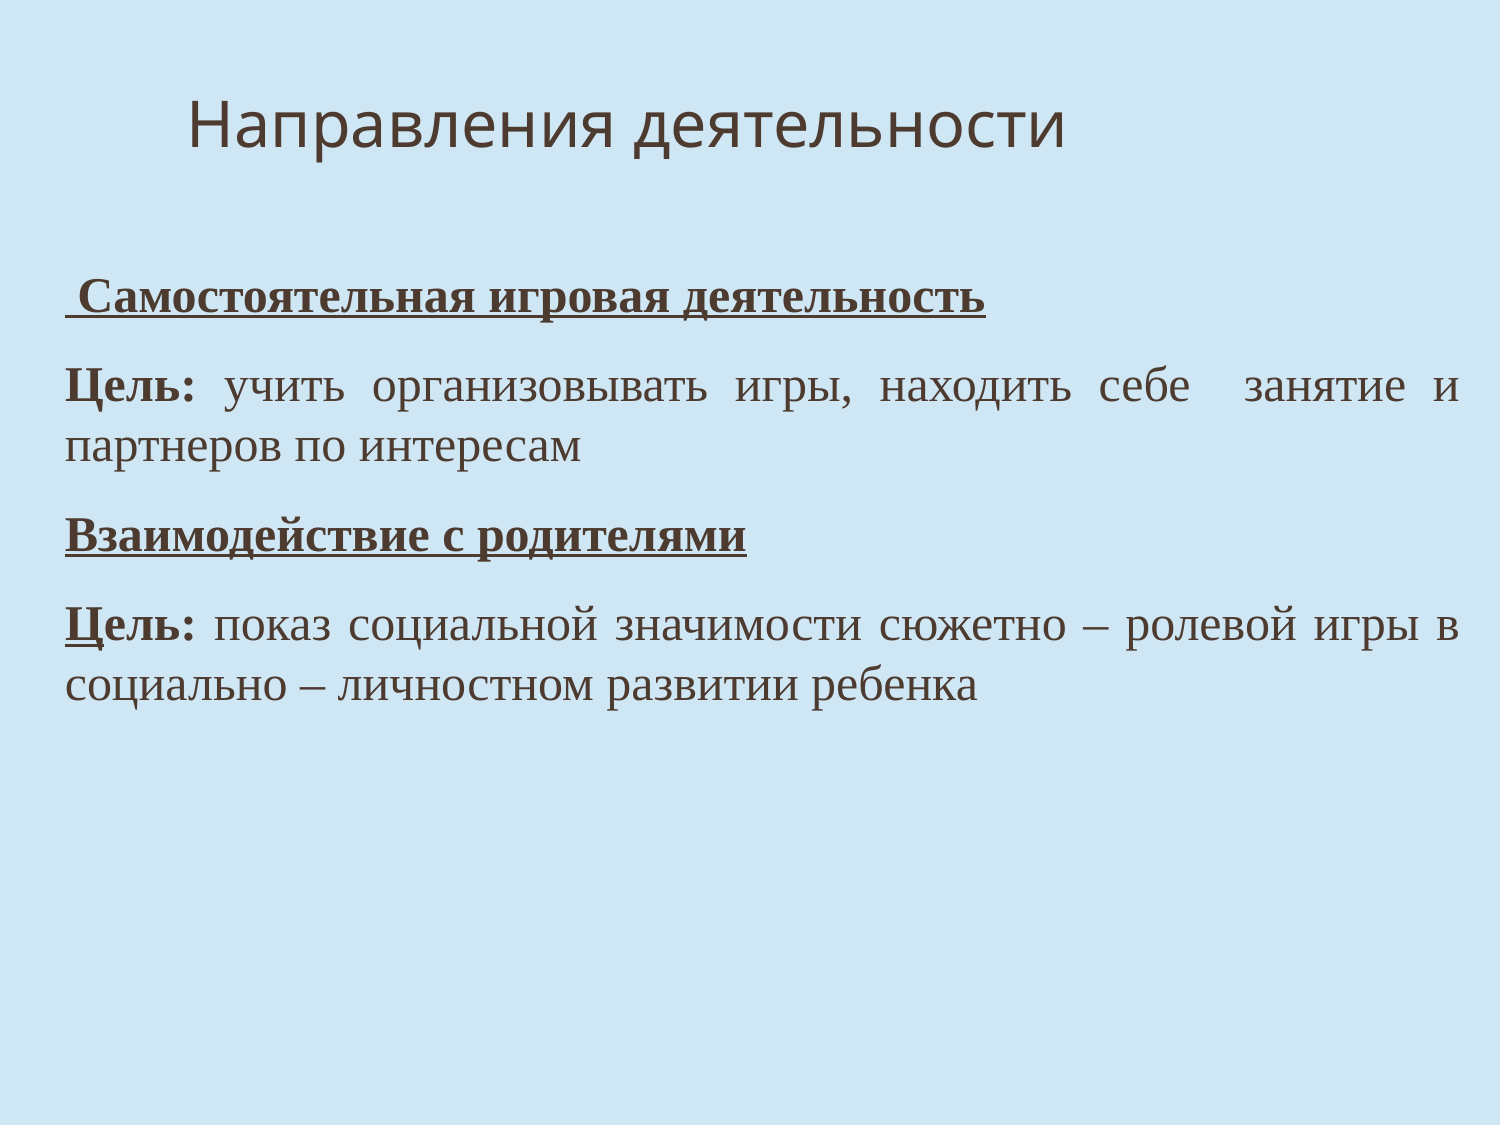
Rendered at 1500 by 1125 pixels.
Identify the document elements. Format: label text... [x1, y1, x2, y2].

list Самостоятельная игровая деятельность Цель: учить организовывать игры, находить себе занятие и партнеров по интересам Взаимодействие с родителями Цель: показ социальной значимости сюжетно – ролевой игры в социально – личностном развитии ребенка [50, 254, 1475, 1090]
title Направления деятельности [50, 75, 1475, 213]
